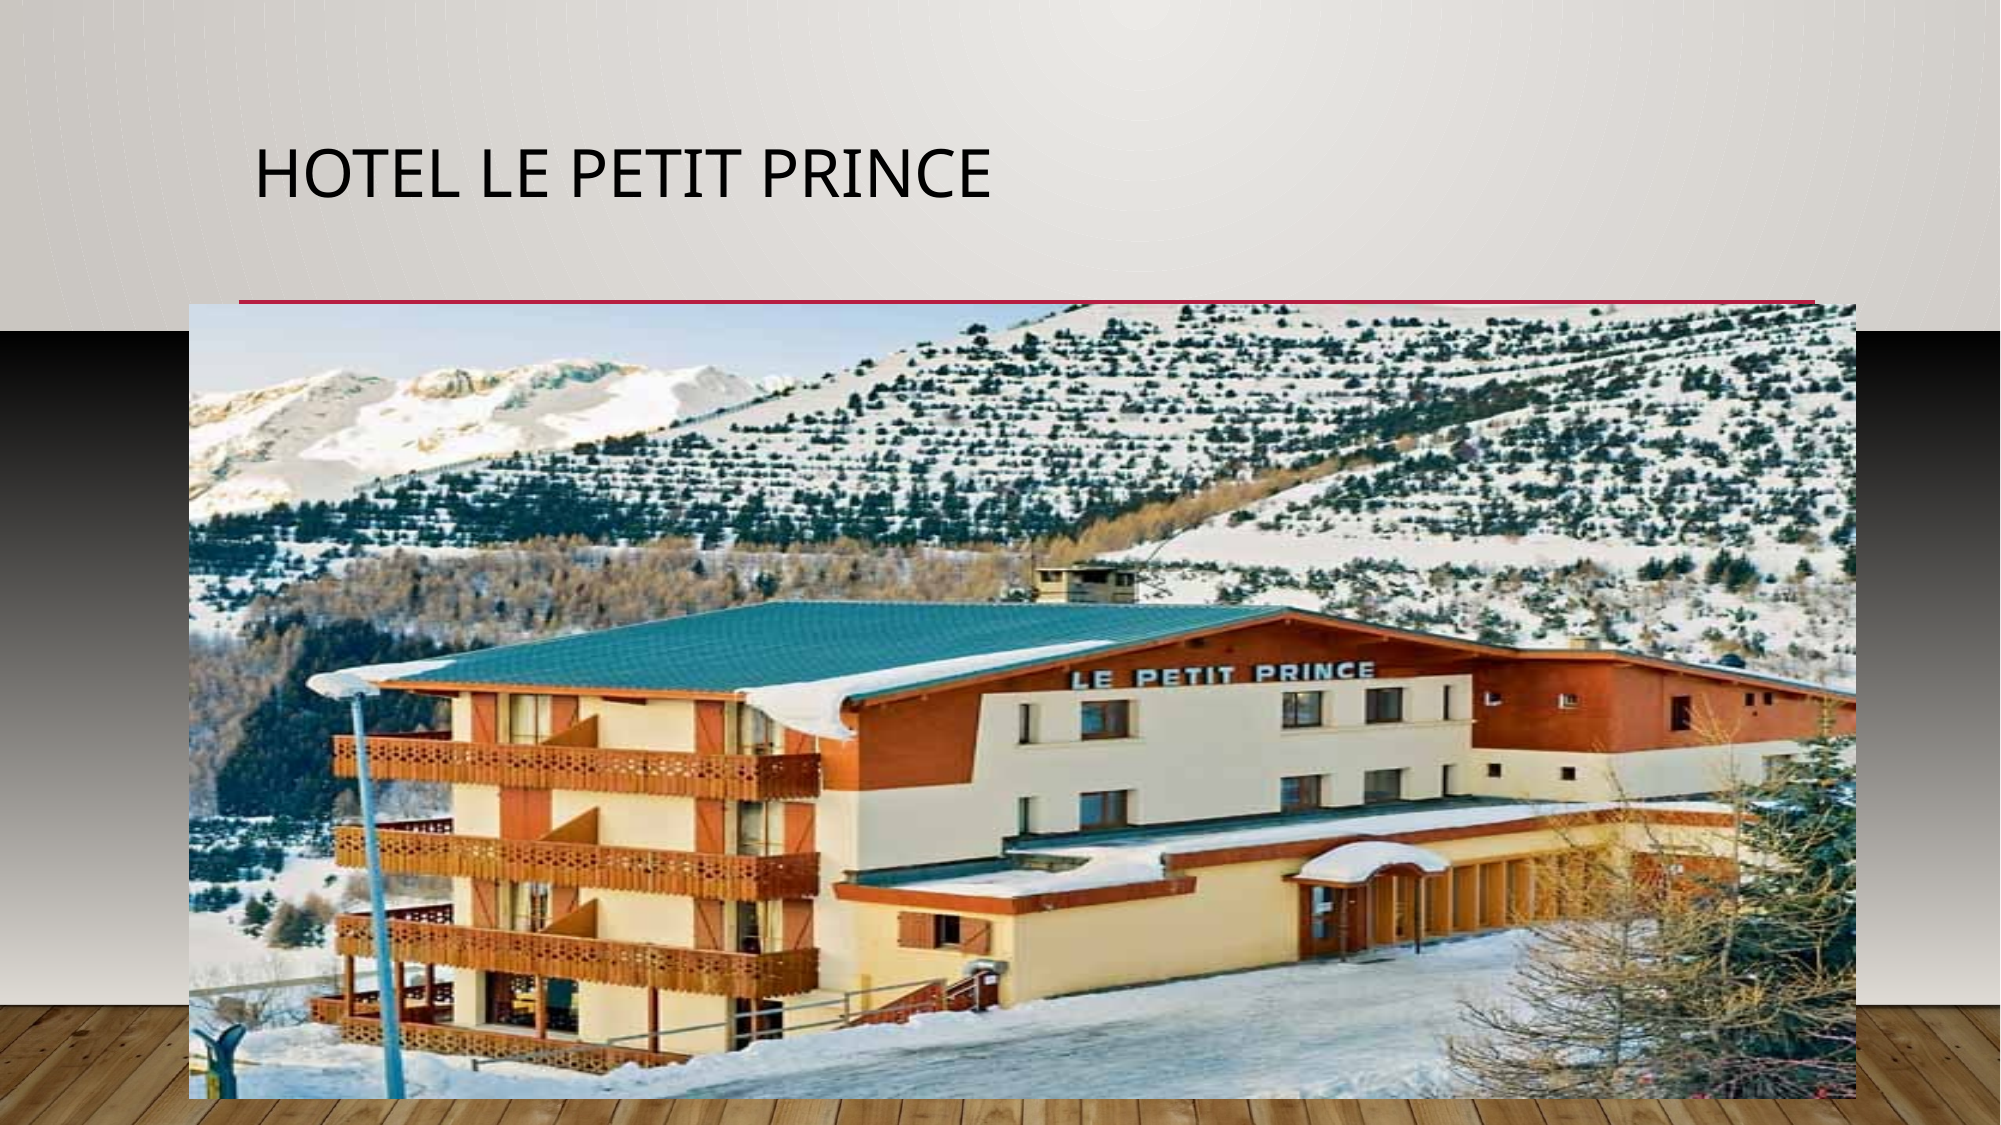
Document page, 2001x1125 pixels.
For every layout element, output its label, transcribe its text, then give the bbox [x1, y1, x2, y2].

picture [224, 554, 231, 562]
title Hotel le petit prince [238, 131, 1814, 304]
picture [189, 304, 1856, 1099]
picture [256, 553, 265, 559]
